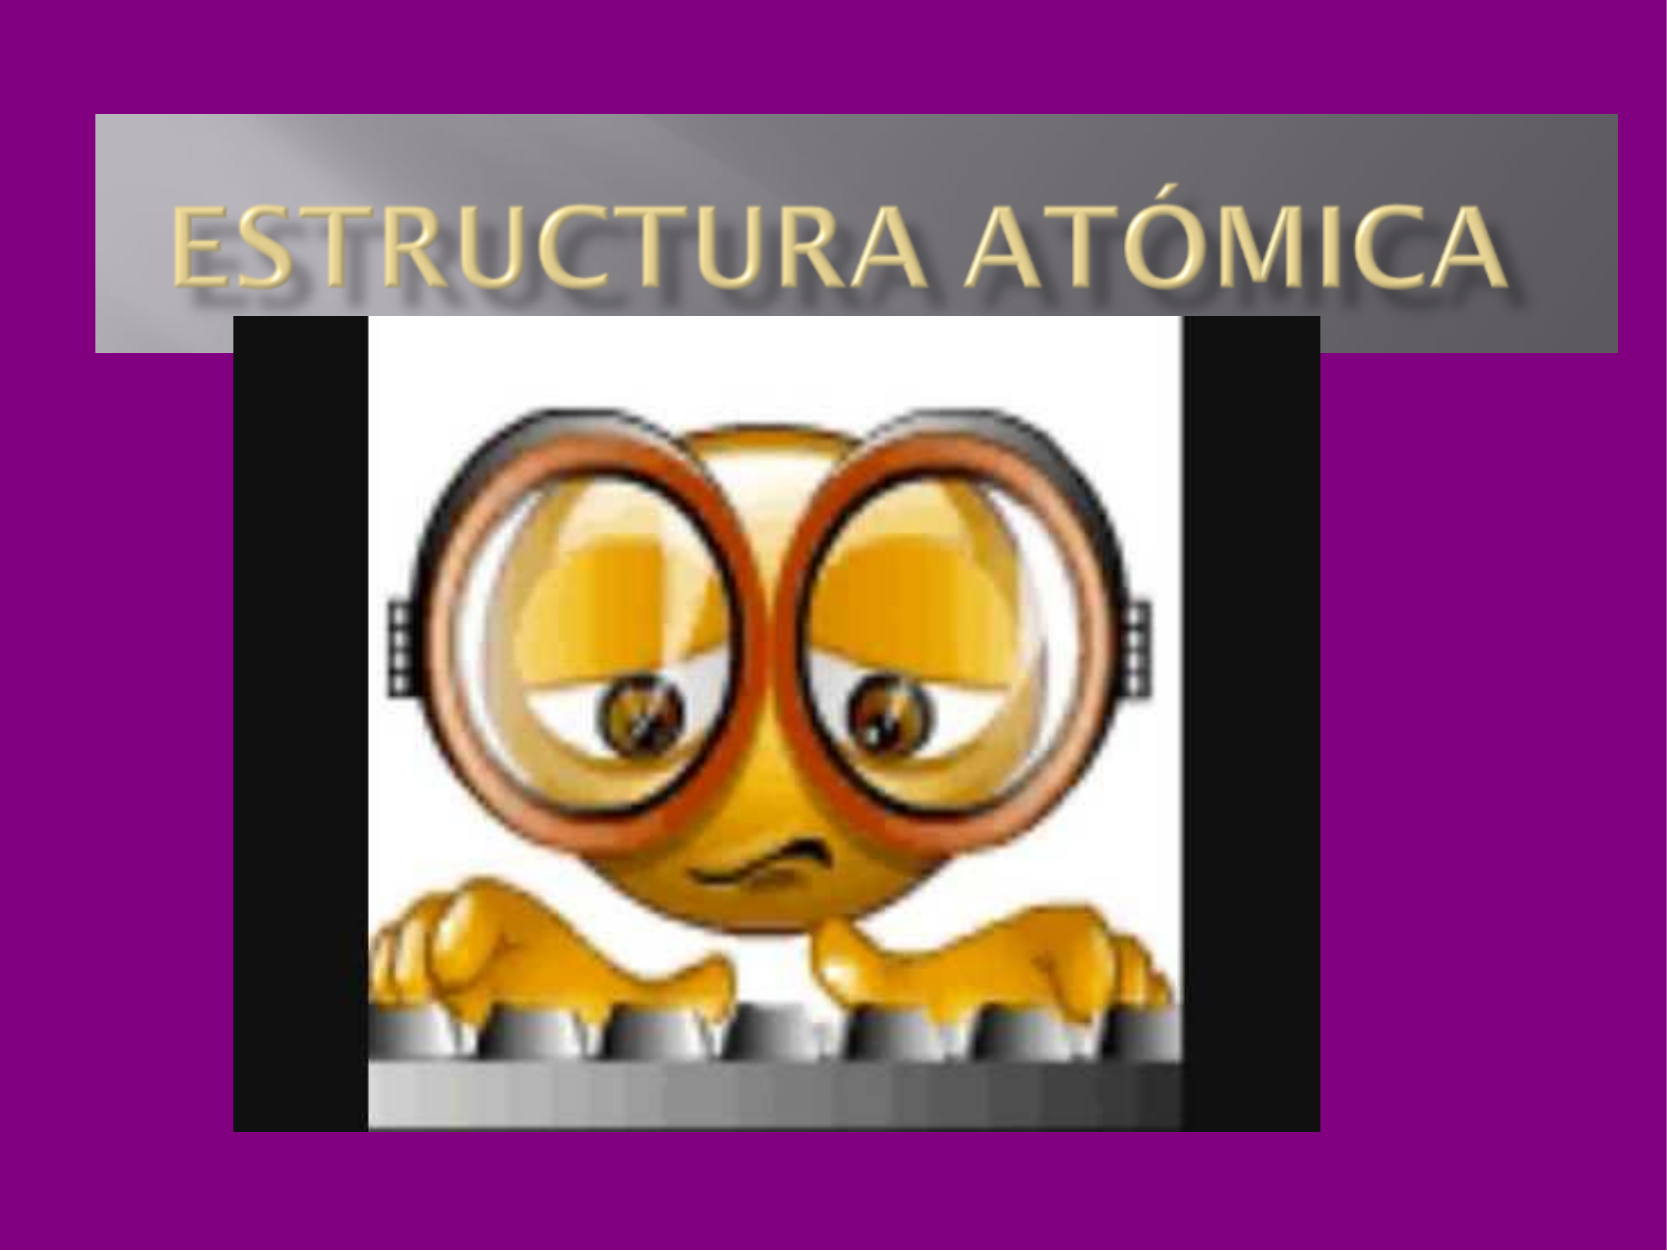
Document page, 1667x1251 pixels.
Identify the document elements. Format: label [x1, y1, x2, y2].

text_box [95, 114, 1618, 1132]
